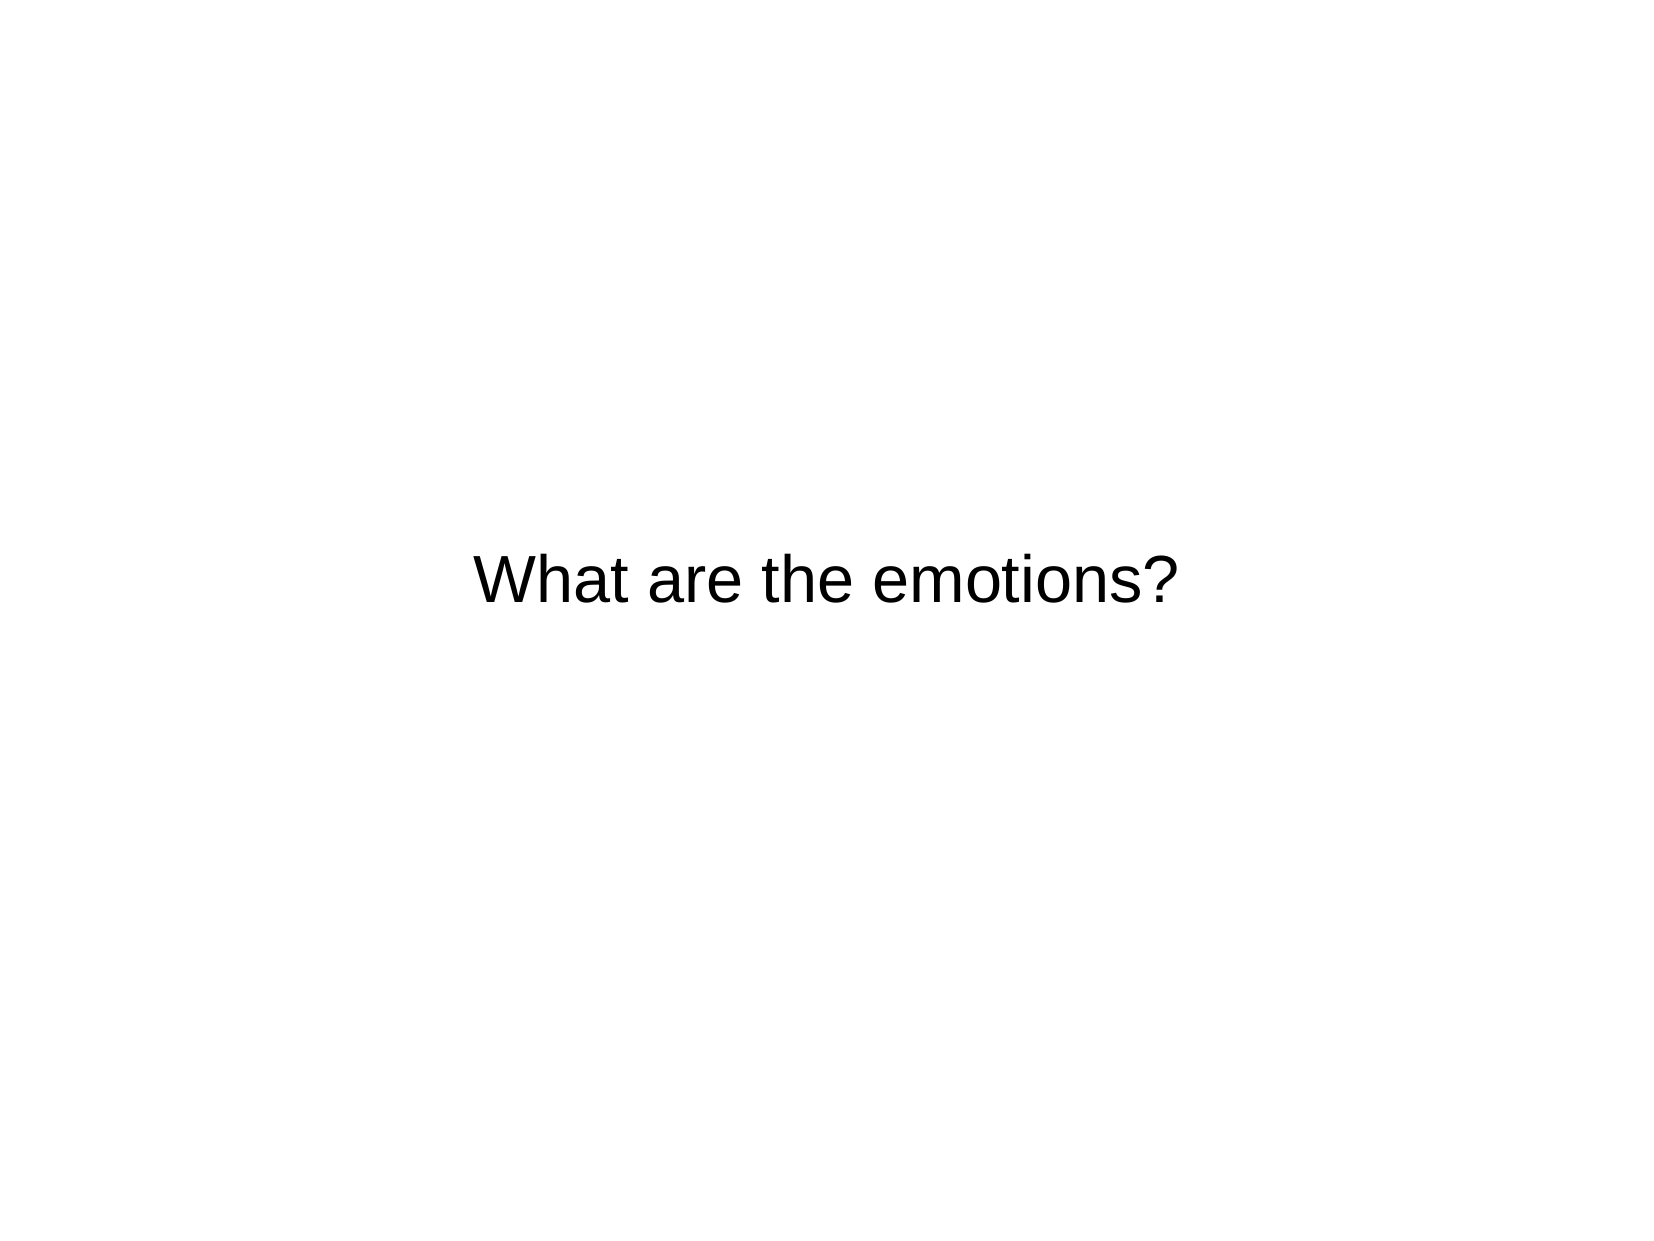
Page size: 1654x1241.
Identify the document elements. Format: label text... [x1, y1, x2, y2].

subtitle What are the emotions? [82, 56, 1571, 1102]
